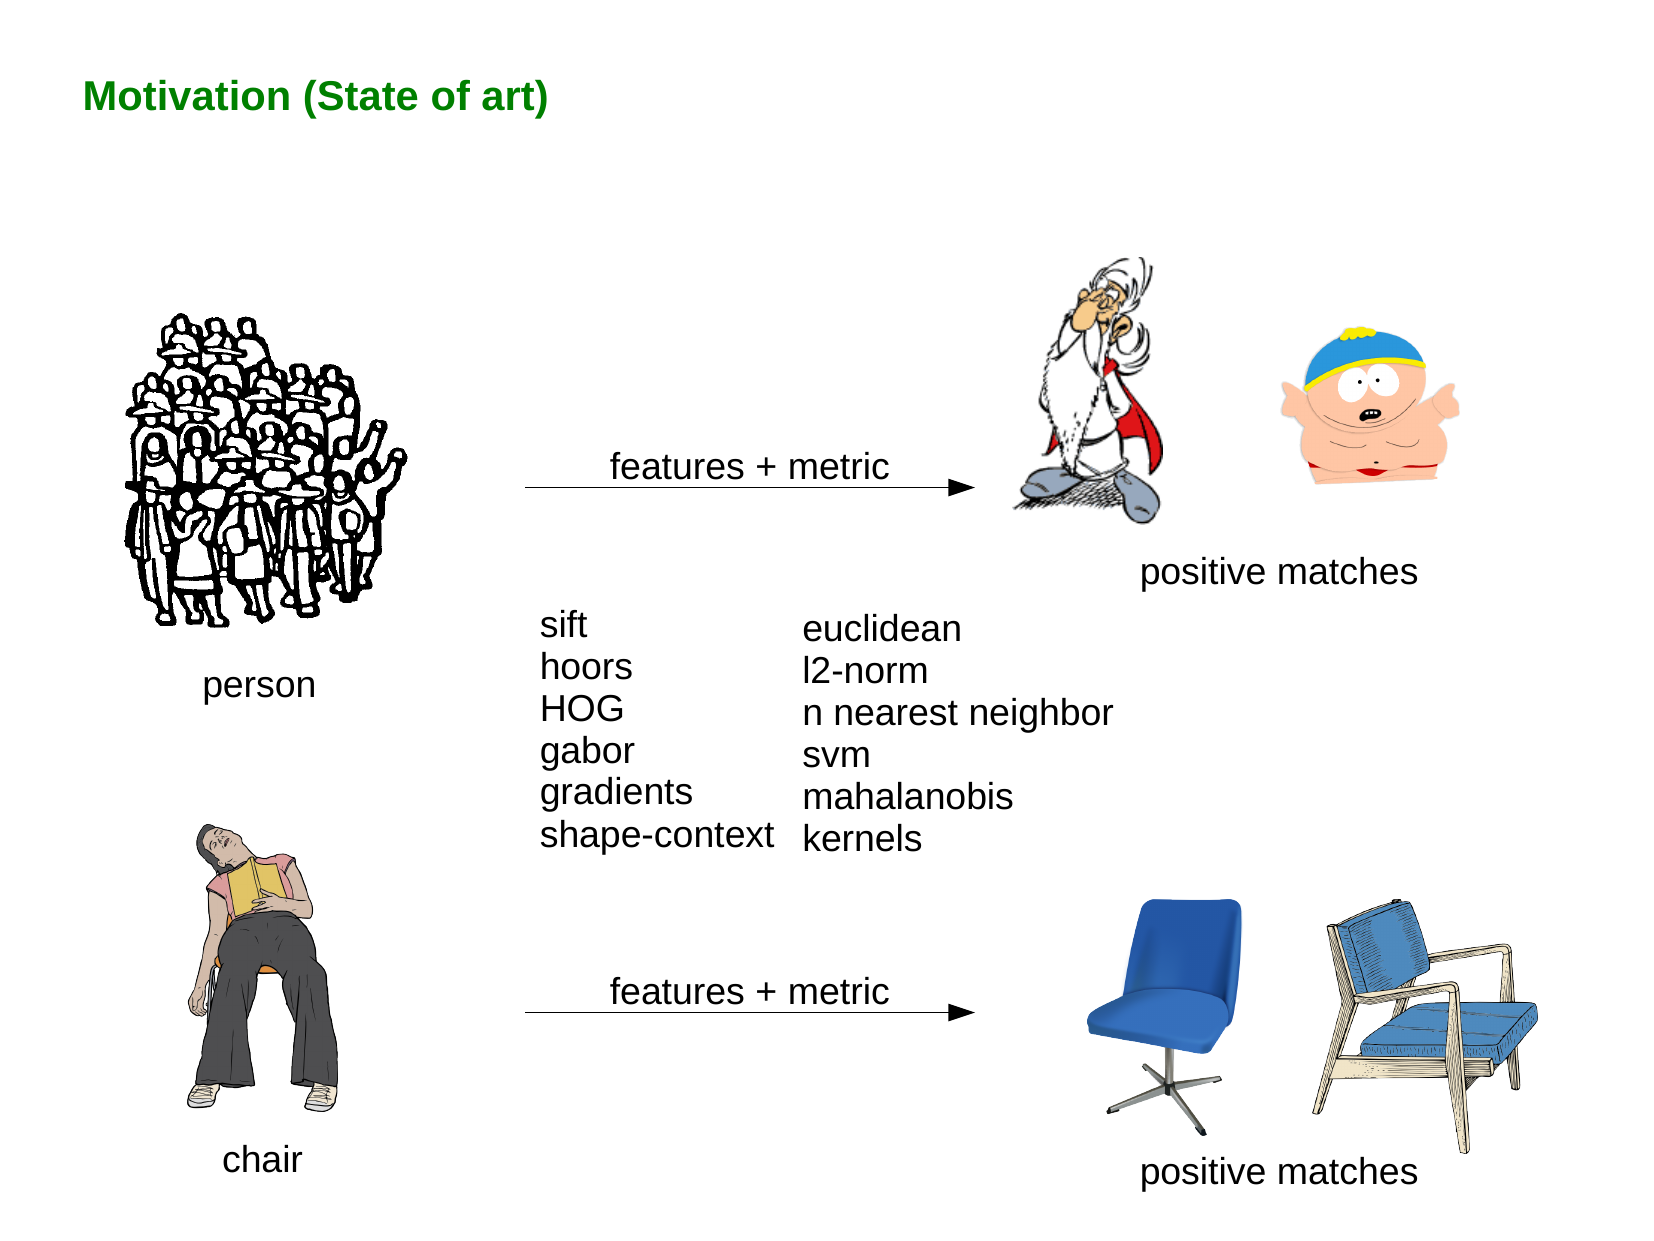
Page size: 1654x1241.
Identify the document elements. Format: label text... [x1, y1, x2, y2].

picture [187, 824, 338, 1112]
text_box euclidean l2-norm n nearest neighbor svm mahalanobis kernels [787, 600, 1129, 867]
title Motivation (State of art) [82, 0, 1571, 193]
picture [1312, 899, 1538, 1154]
text_box chair [207, 1131, 318, 1189]
picture [112, 305, 413, 638]
picture [1275, 323, 1463, 488]
text_box sift hoors HOG gabor gradients shape-context [525, 595, 790, 863]
text_box positive matches [1125, 543, 1434, 601]
text_box positive matches [1125, 1143, 1434, 1201]
picture [1012, 257, 1163, 526]
picture [1087, 899, 1276, 1136]
text_box person [187, 655, 332, 713]
